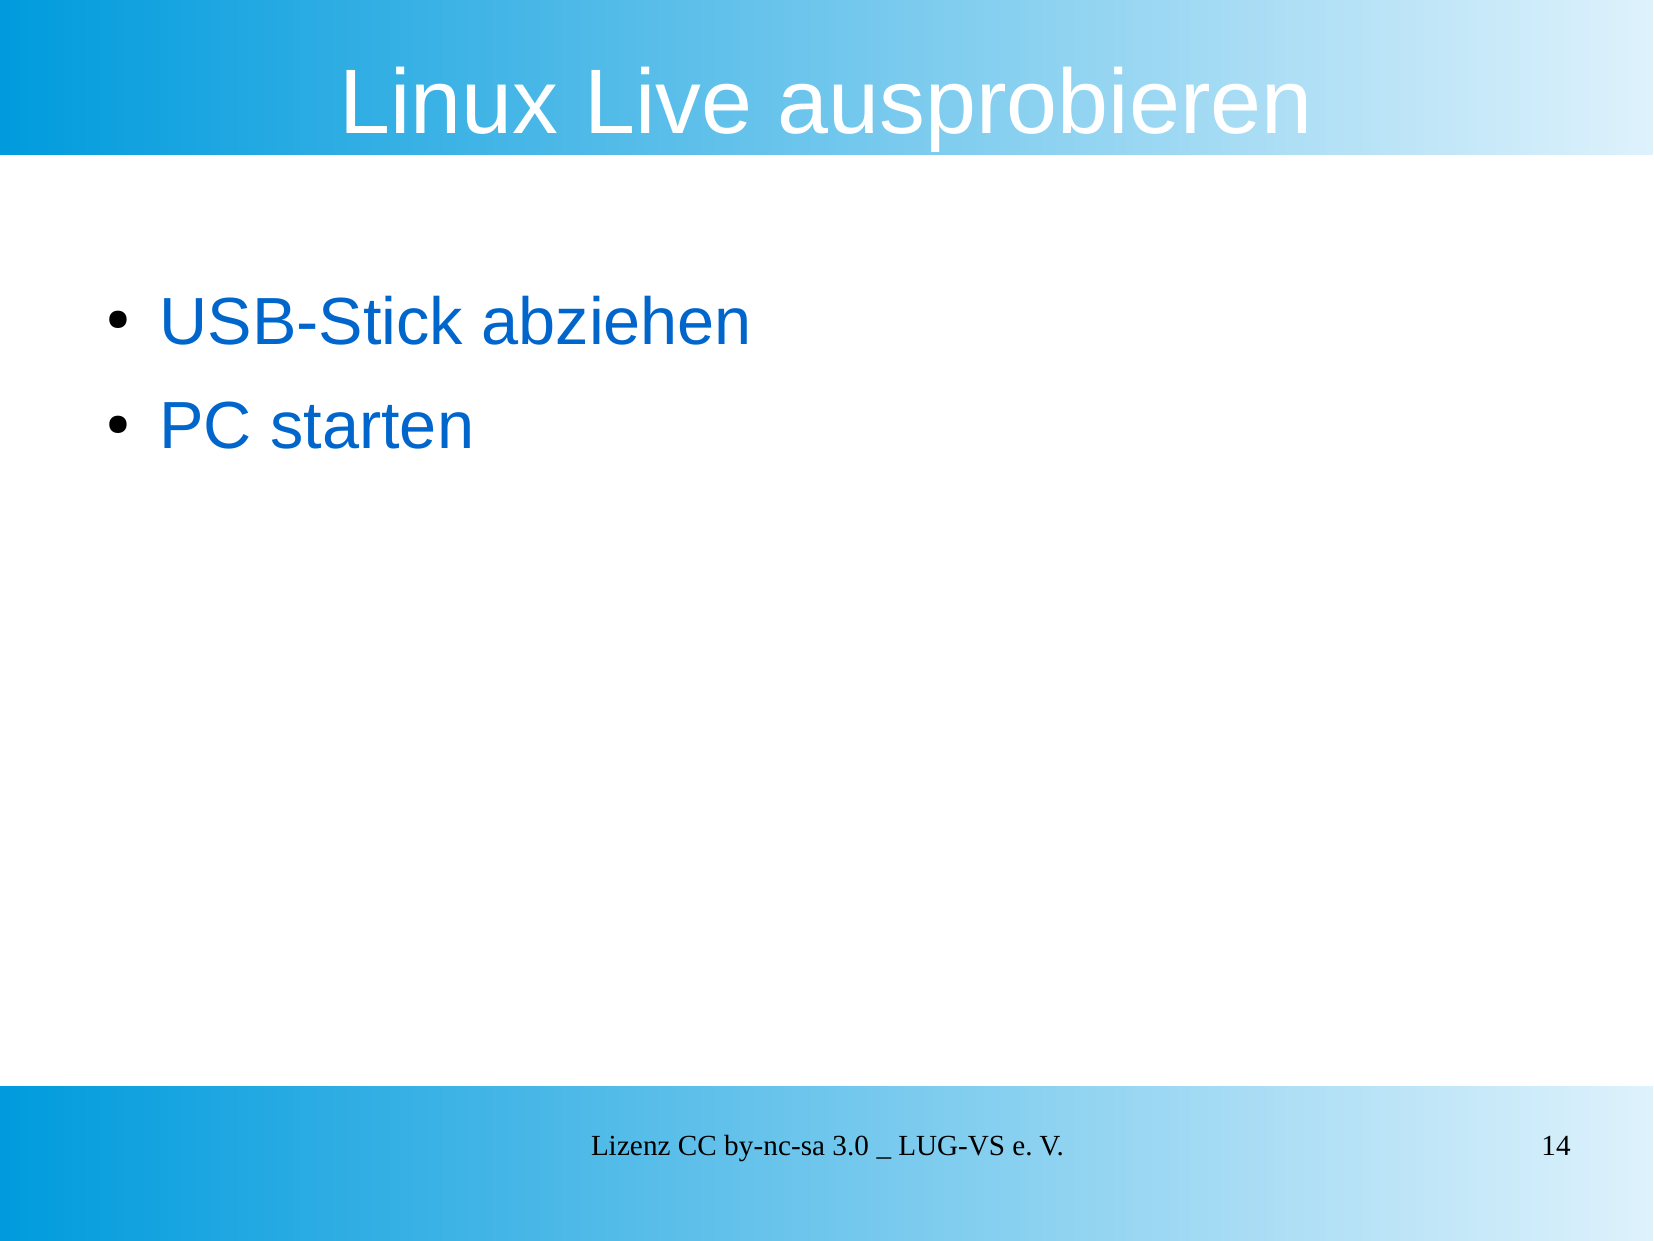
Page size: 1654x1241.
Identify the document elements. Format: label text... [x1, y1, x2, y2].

title Linux Live ausprobieren [82, 49, 1571, 155]
list USB-Stick abziehen PC starten [88, 284, 1577, 1004]
